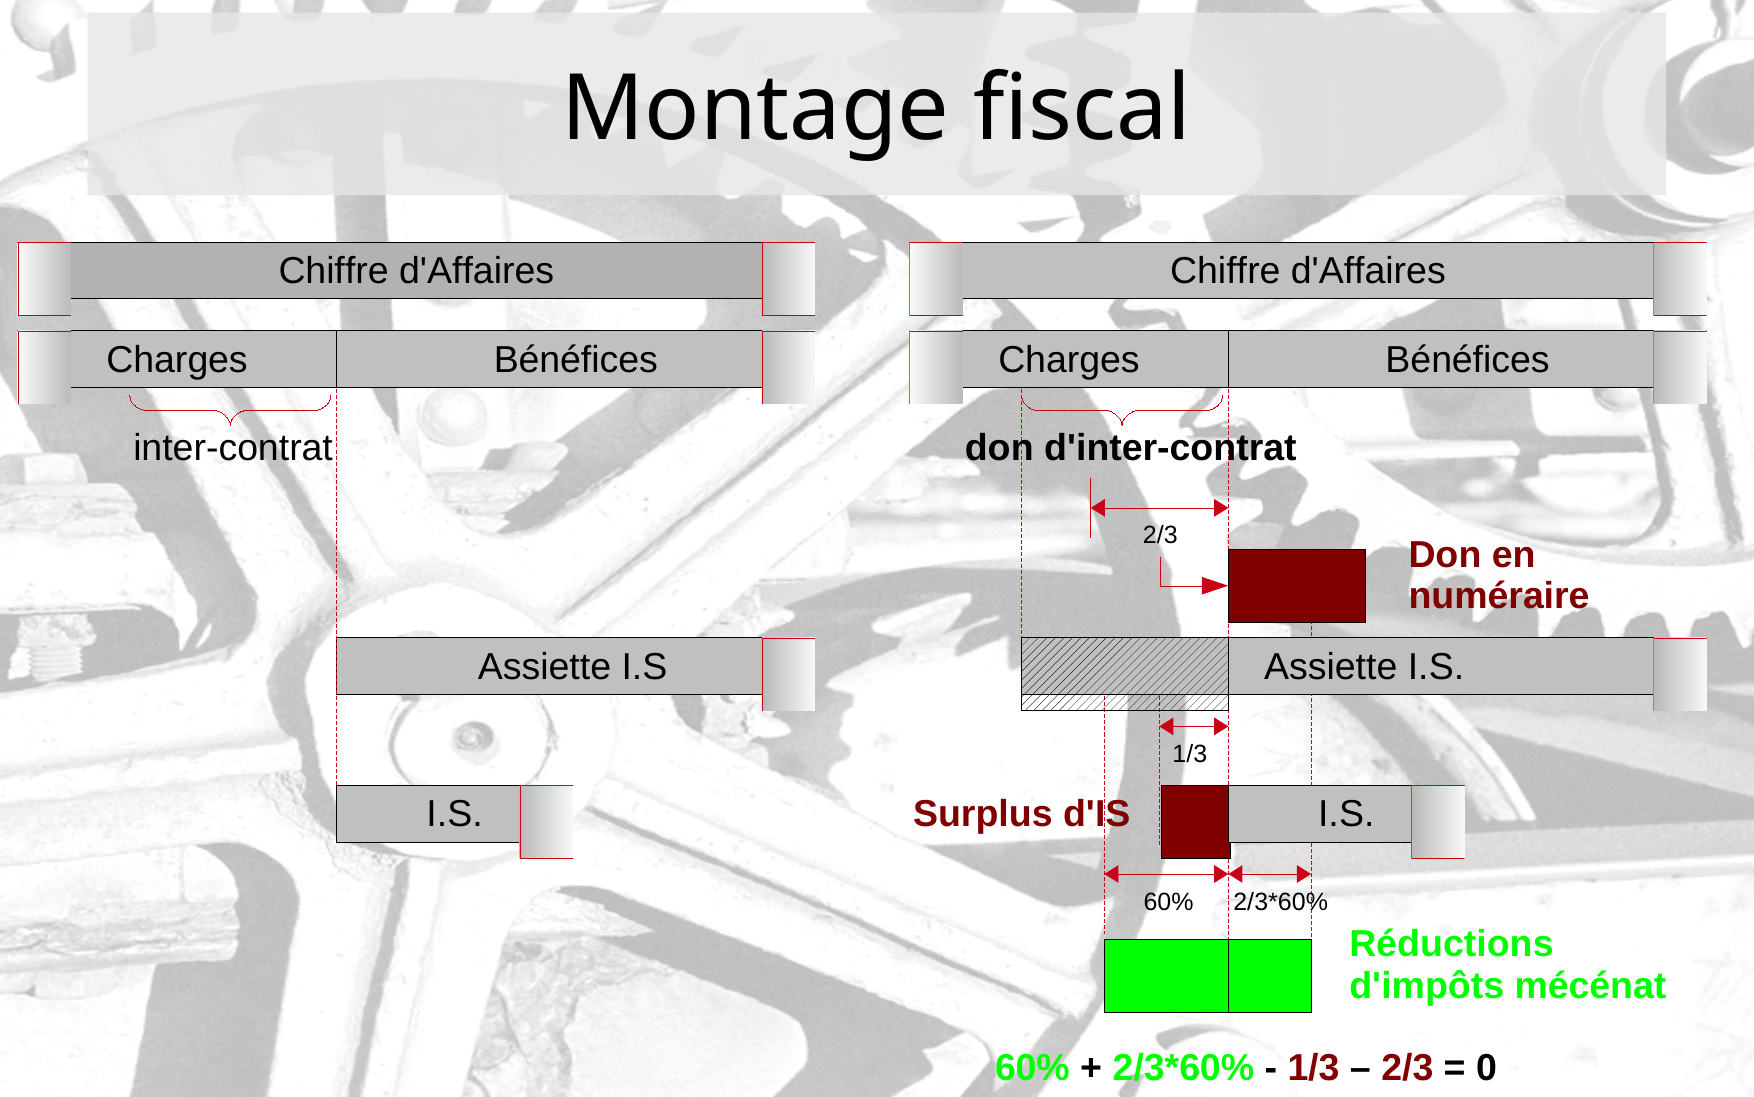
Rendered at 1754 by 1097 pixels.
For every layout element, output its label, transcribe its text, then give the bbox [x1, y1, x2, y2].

text_box [909, 330, 963, 388]
text_box [1653, 637, 1707, 695]
text_box Chiffre d'Affaires [963, 242, 1653, 299]
text_box Assiette I.S. [1229, 637, 1653, 695]
text_box [1161, 785, 1228, 843]
text_box 60% [1120, 880, 1217, 923]
text_box Chiffre d'Affaires [71, 242, 761, 299]
text_box Assiette I.S [336, 637, 761, 695]
text_box Charges [963, 330, 1228, 388]
text_box 1/3 [1157, 732, 1223, 776]
title Montage fiscal [87, 12, 1667, 196]
text_box [1653, 330, 1707, 388]
text_box Bénéfices [336, 330, 761, 388]
text_box Surplus d'IS [879, 785, 1146, 843]
text_box [761, 637, 815, 695]
text_box inter-contrat [118, 419, 348, 477]
text_box [17, 330, 71, 388]
text_box Bénéfices [1228, 330, 1653, 388]
picture [0, 0, 1754, 1097]
text_box Charges [71, 330, 336, 388]
text_box [1411, 785, 1465, 843]
text_box [17, 242, 71, 299]
text_box [761, 242, 815, 299]
text_box I.S. [1228, 785, 1411, 843]
text_box 2/3*60% [1218, 880, 1344, 923]
text_box 2/3 [1128, 513, 1193, 557]
text_box I.S. [336, 785, 519, 843]
text_box don d'inter-contrat [950, 419, 1312, 477]
text_box [1021, 637, 1229, 695]
text_box [1104, 939, 1312, 996]
text_box [909, 242, 963, 299]
text_box 60% + 2/3*60% - 1/3 – 2/3 = 0 [980, 1039, 1512, 1097]
text_box [1228, 549, 1366, 606]
text_box Don en numéraire [1393, 525, 1660, 625]
text_box Réductions d'impôts mécénat [1334, 915, 1689, 1015]
text_box [519, 785, 573, 843]
text_box [1653, 242, 1707, 299]
text_box [761, 330, 815, 388]
